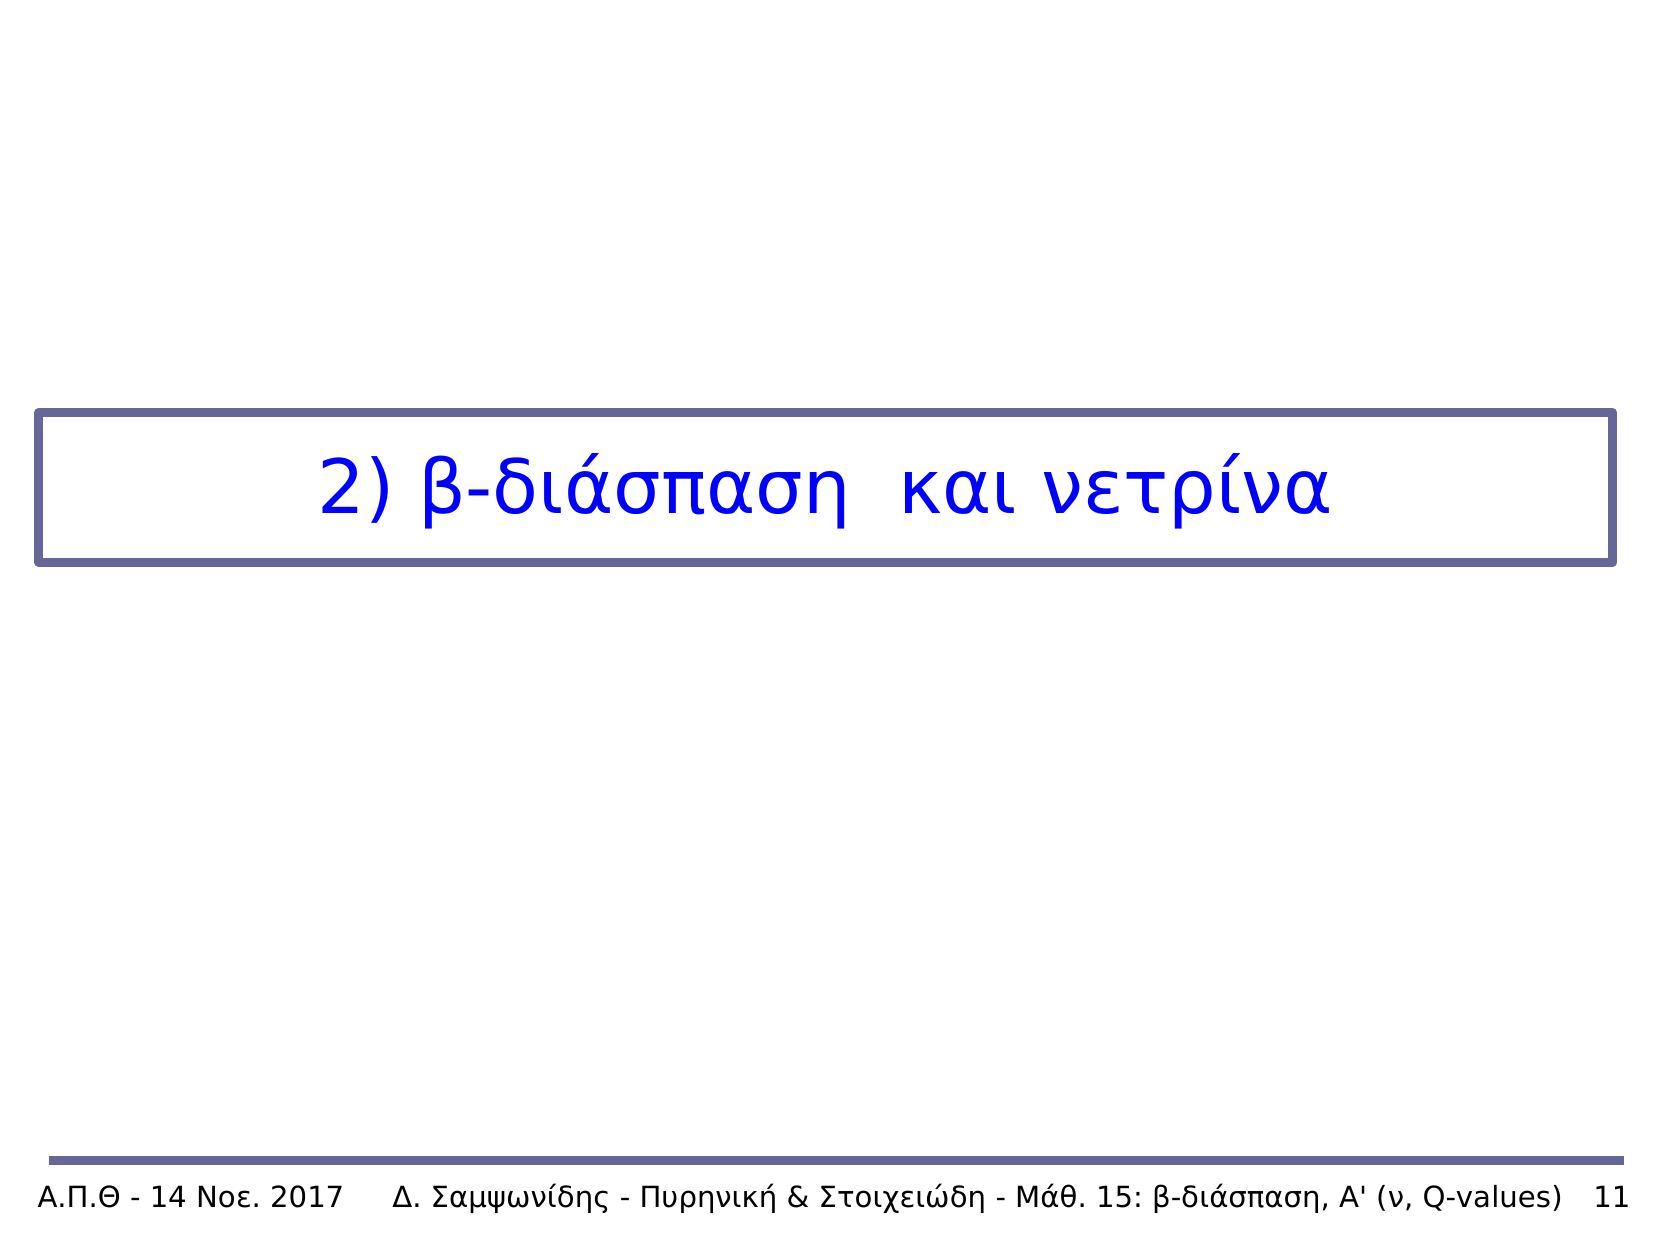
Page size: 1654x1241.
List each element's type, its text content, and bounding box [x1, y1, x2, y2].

title 2) β-διάσπαση και νετρίνα [38, 412, 1613, 563]
